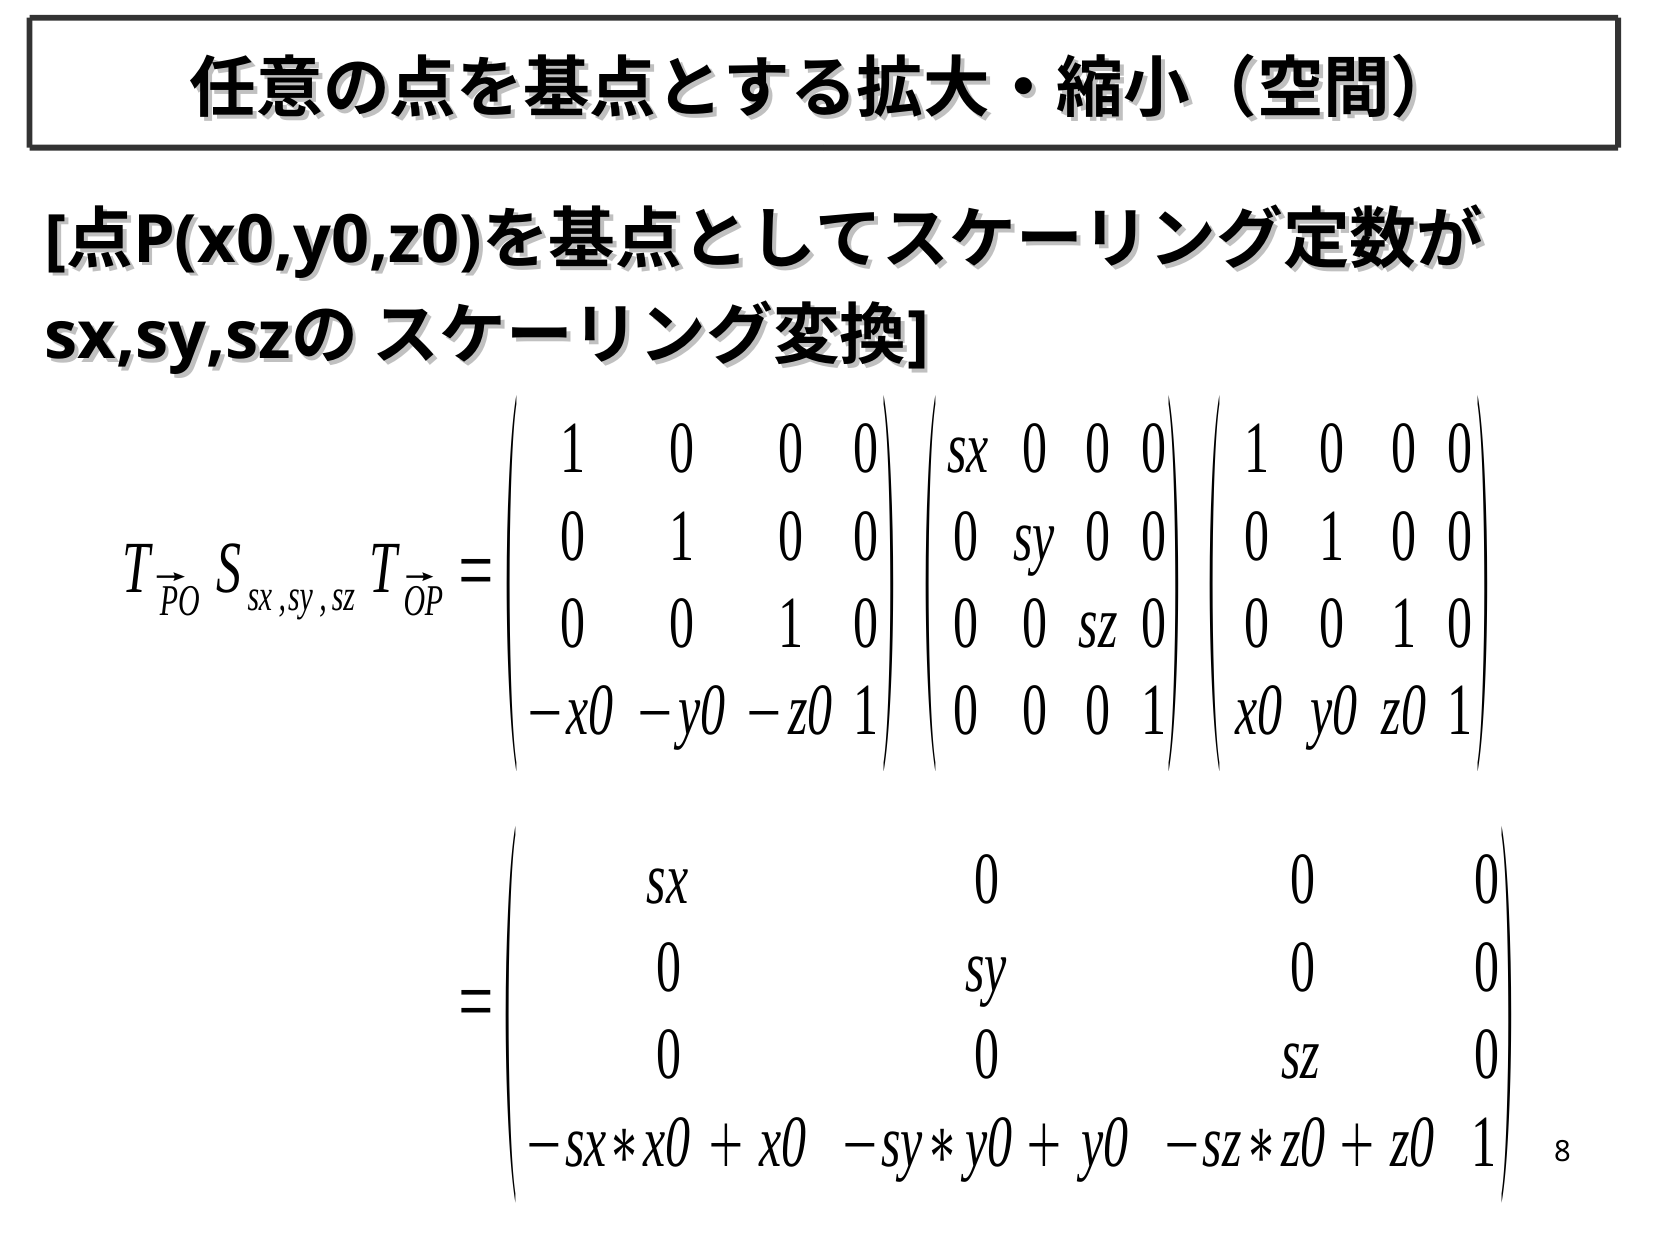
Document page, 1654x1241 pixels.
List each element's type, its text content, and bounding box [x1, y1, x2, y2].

text_box 任意の点を基点とする拡大・縮小（空間） [29, 17, 1619, 148]
text_box [点P(x0,y0,z0)を基点としてスケーリング定数が sx,sy,szの スケーリング変換] [29, 177, 1508, 340]
chart [437, 820, 1534, 1203]
chart [100, 389, 1509, 771]
